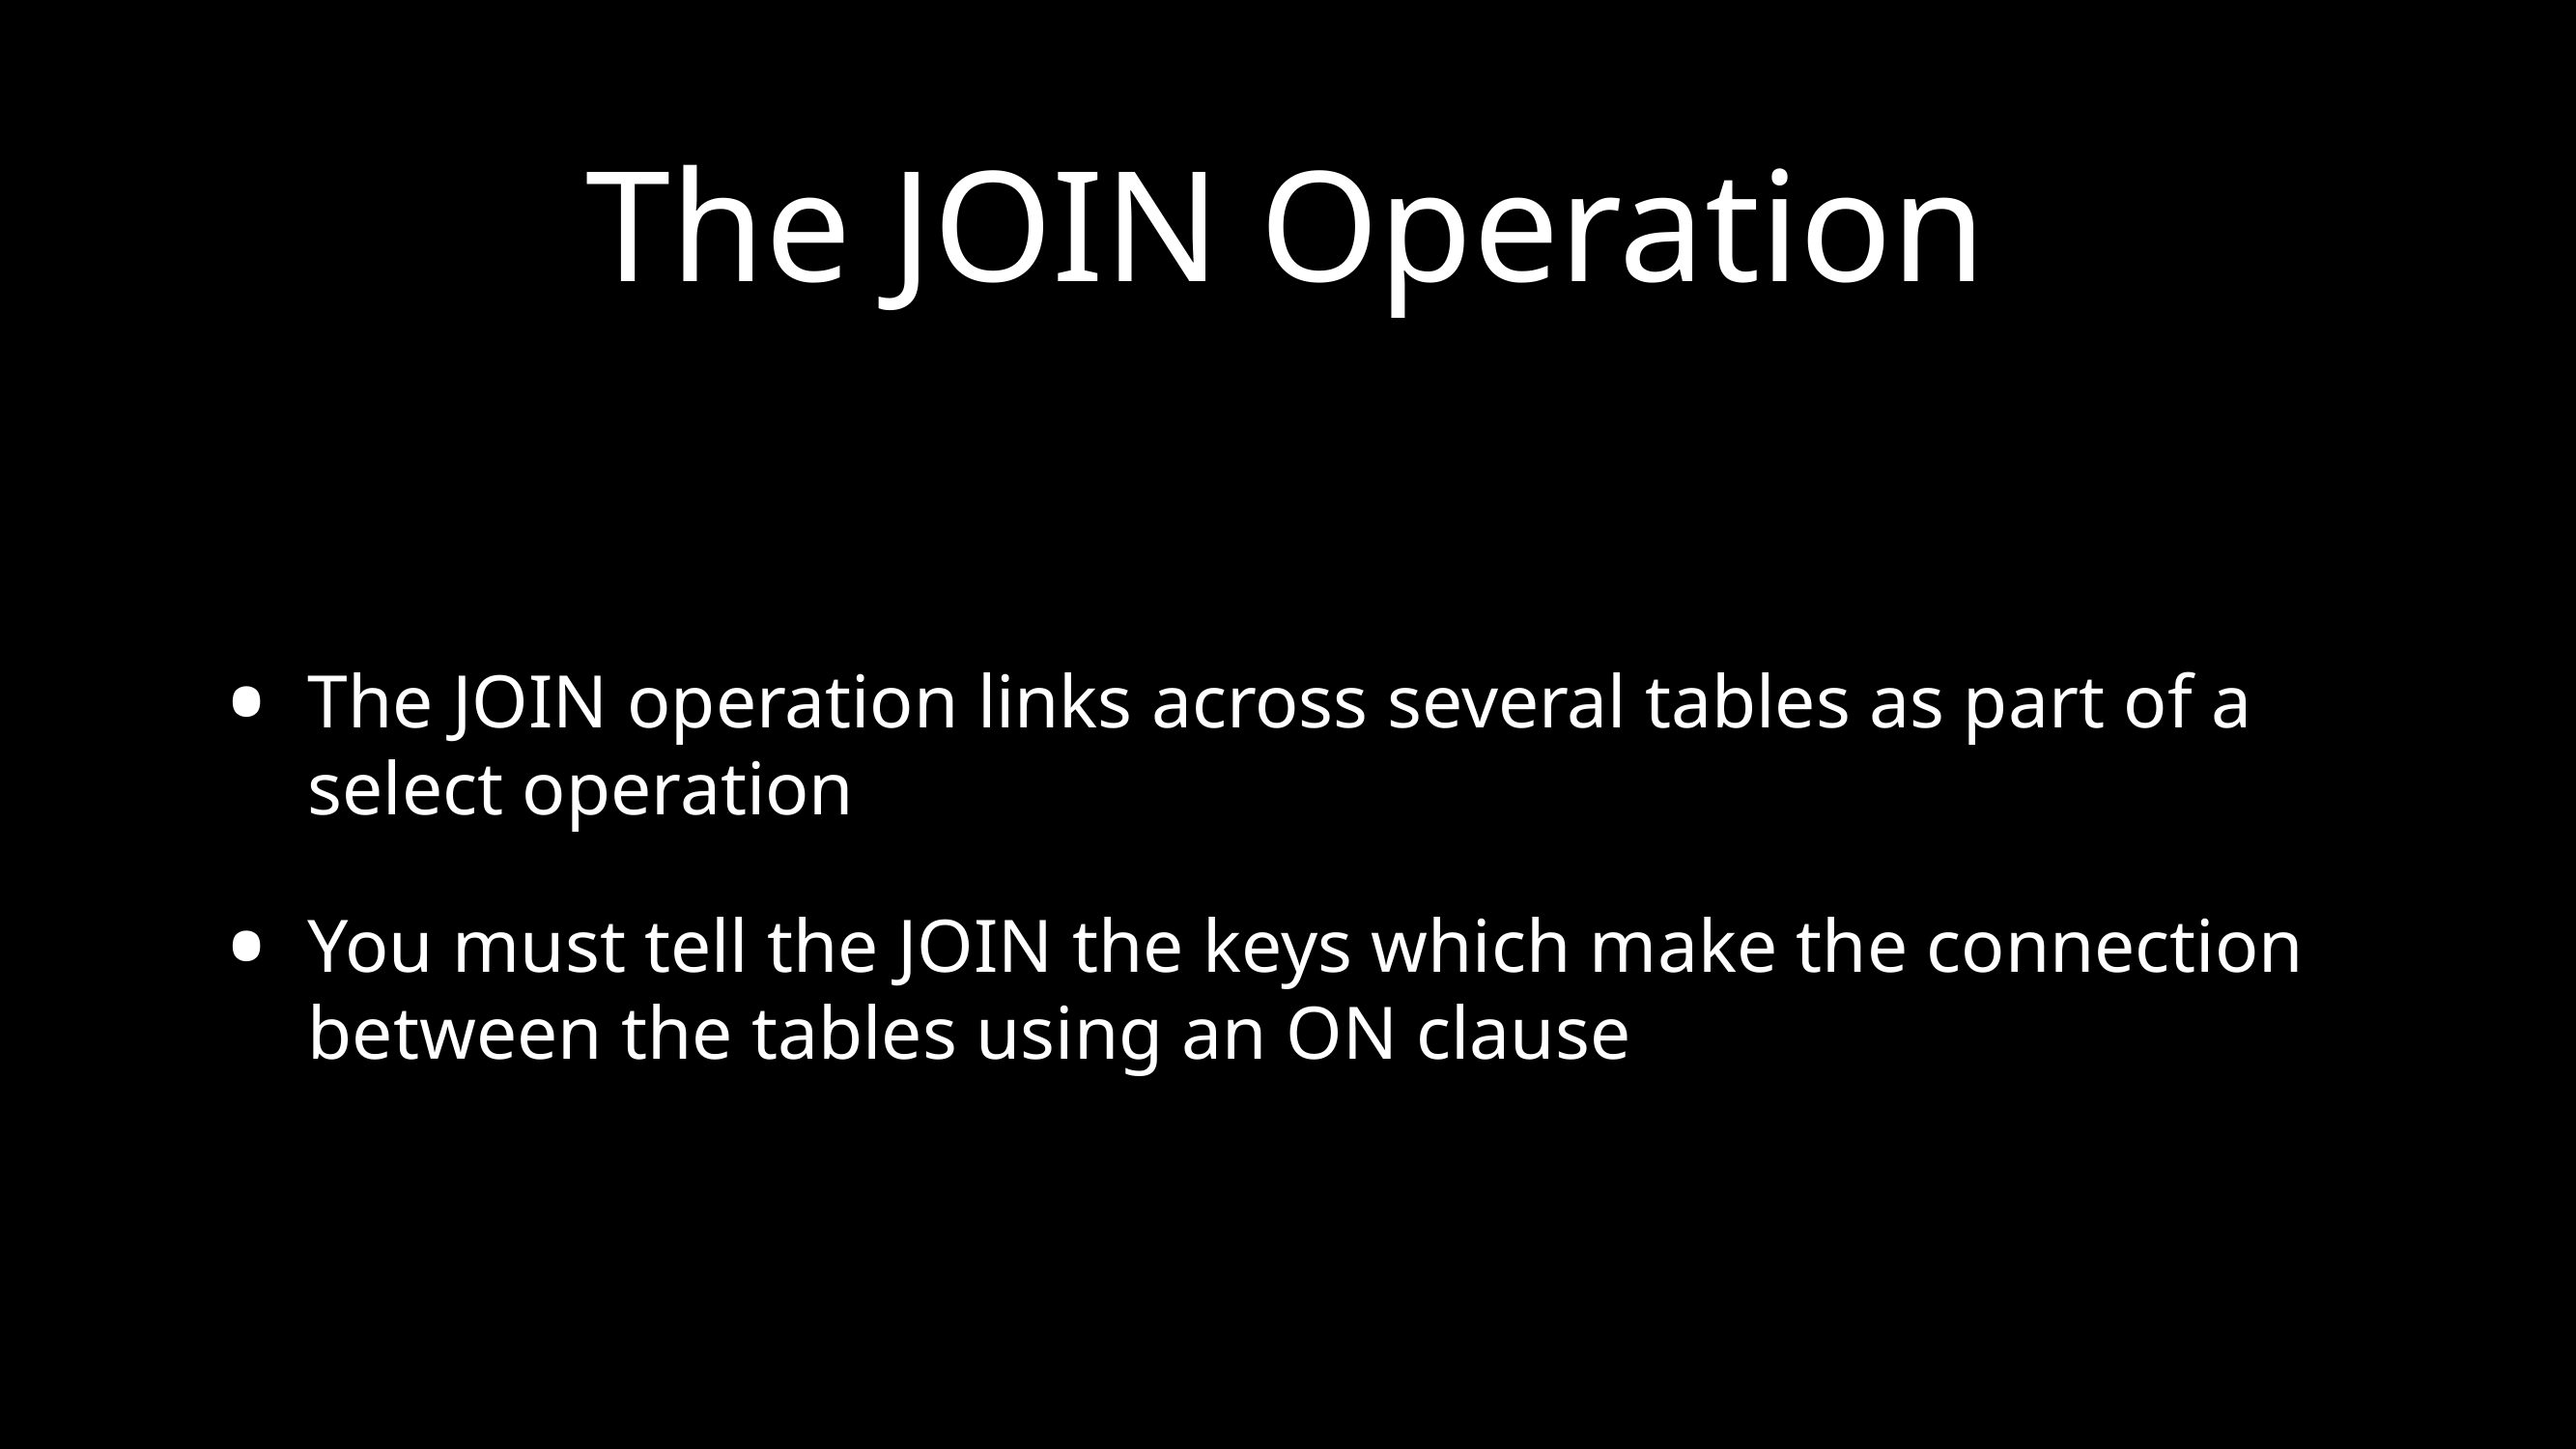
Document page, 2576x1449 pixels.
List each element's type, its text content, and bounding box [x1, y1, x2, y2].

list The JOIN operation links across several tables as part of a select operation You must tell the JOIN the keys which make the connection between the tables using an ON clause [183, 412, 2392, 1317]
title The JOIN Operation [183, 38, 2392, 403]
